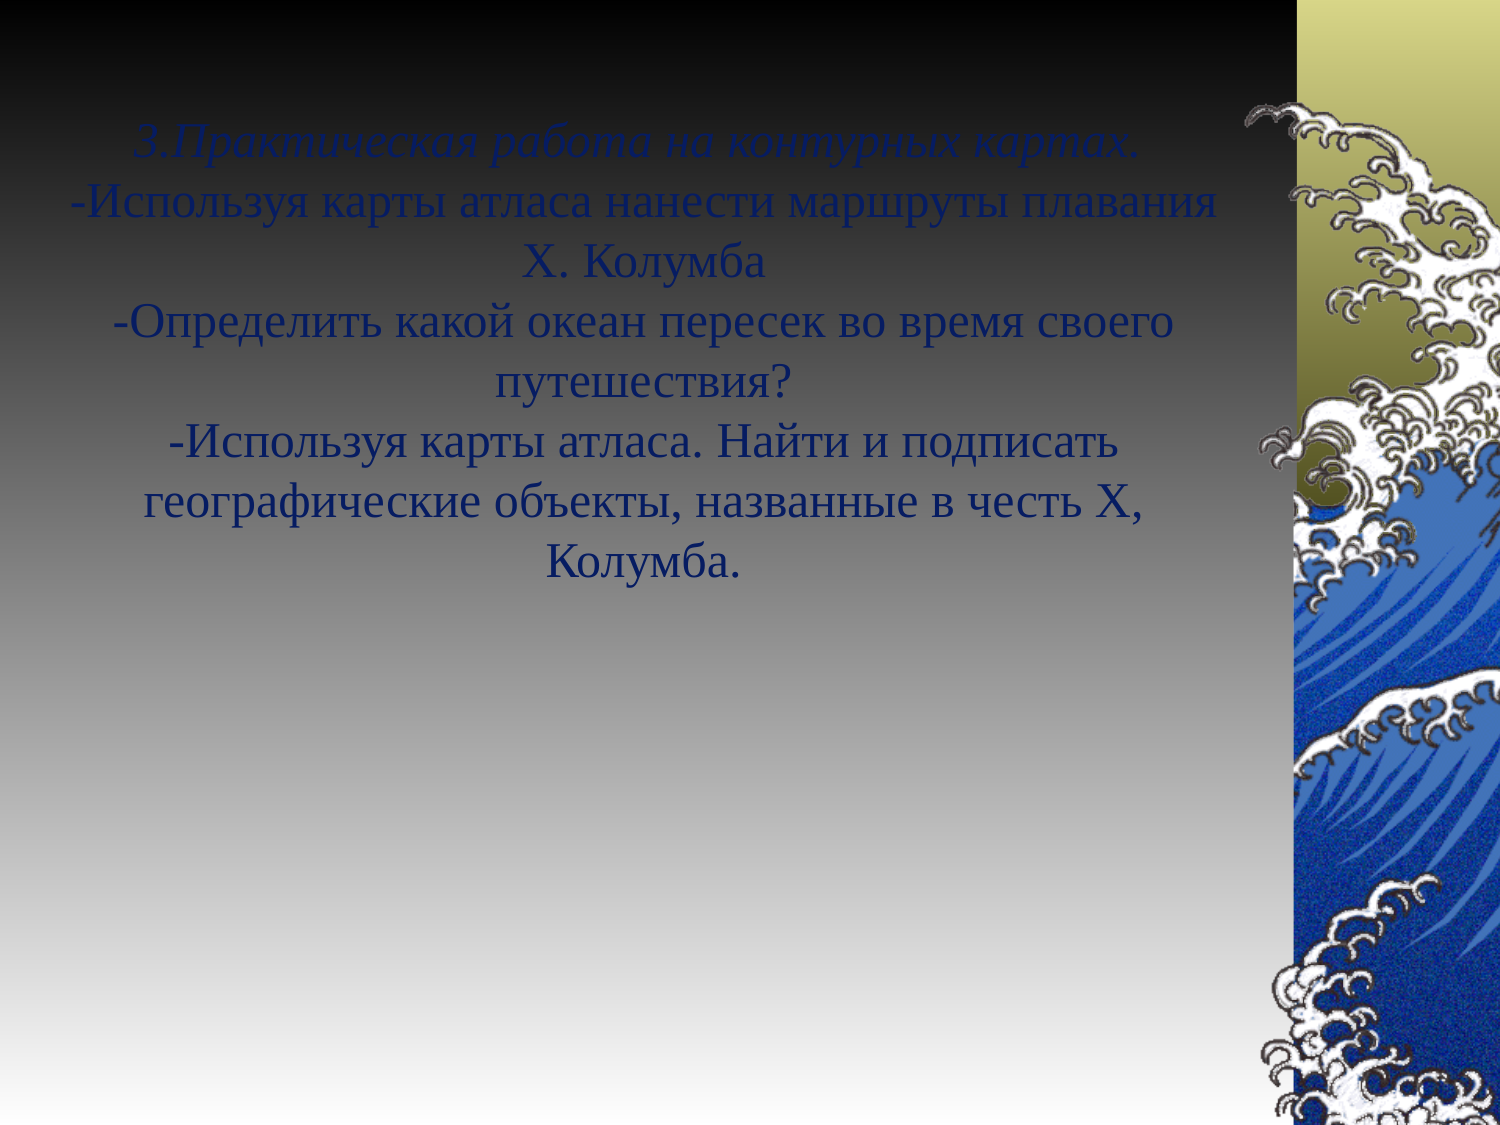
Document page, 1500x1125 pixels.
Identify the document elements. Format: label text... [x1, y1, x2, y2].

title 3.Практическая работа на контурных картах. -Используя карты атласа нанести маршруты плавания Х. Колумба -Определить какой океан пересек во время своего путешествия? -Используя карты атласа. Найти и подписать географические объекты, названные в честь Х, Колумба. [37, 99, 1250, 976]
picture [1217, 76, 1500, 1125]
